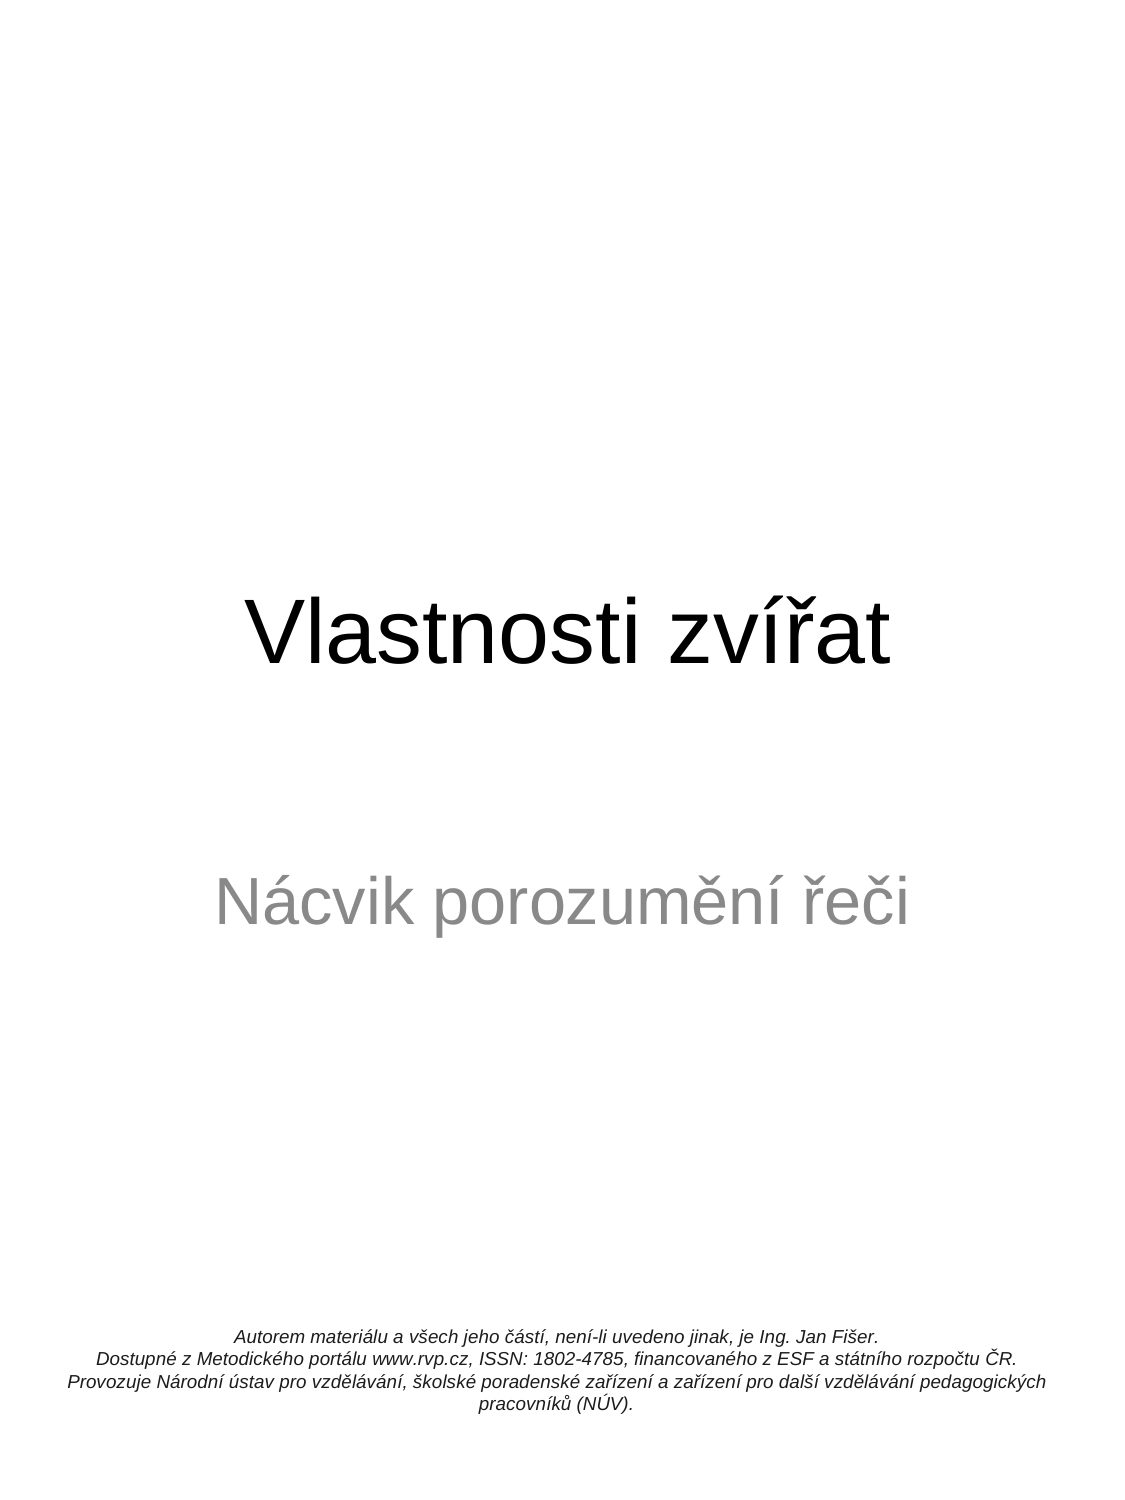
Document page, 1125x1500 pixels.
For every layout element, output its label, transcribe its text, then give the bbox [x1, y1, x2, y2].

text_box Nácvik porozumění řeči [168, 849, 957, 1234]
title Vlastnosti zvířat [90, 466, 1047, 789]
text_box Autorem materiálu a všech jeho částí, není-li uvedeno jinak, je Ing. Jan Fišer. Dostupné z Metodického portálu www.rvp.cz, ISSN: 1802-4785, financovaného z ESF a státního rozpočtu ČR. Provozuje Národní ústav pro vzdělávání, školské poradenské zařízení a zařízení pro další vzdělávání pedagogických pracovníků (NÚV). [42, 1316, 1071, 1423]
